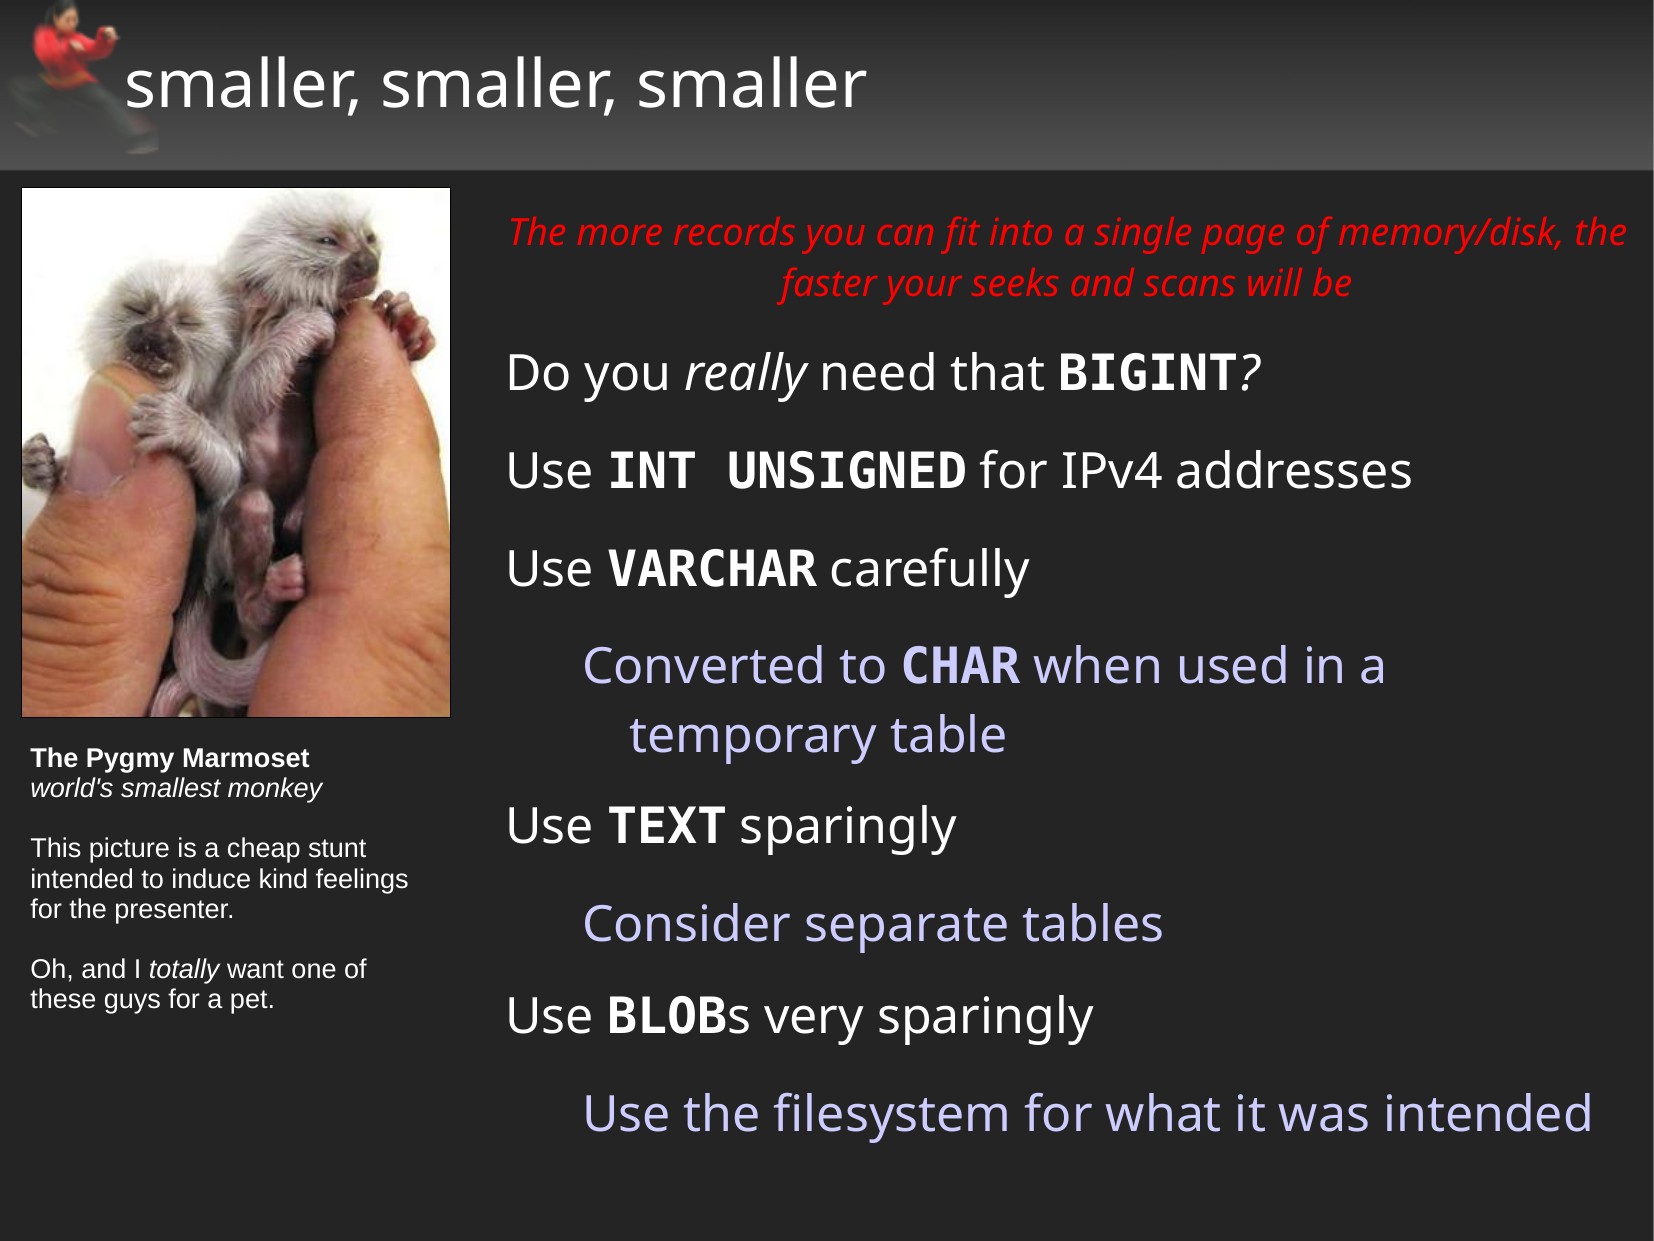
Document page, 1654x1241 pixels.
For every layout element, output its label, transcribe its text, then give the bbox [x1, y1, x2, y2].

list The more records you can fit into a single page of memory/disk, the faster your seeks and scans will be Do you really need that BIGINT? Use INT UNSIGNED for IPv4 addresses Use VARCHAR carefully Converted to CHAR when used in a temporary table Use TEXT sparingly Consider separate tables Use BLOBs very sparingly Use the filesystem for what it was intended [487, 205, 1631, 1067]
text_box The Pygmy Marmoset world's smallest monkey This picture is a cheap stunt intended to induce kind feelings for the presenter. Oh, and I totally want one of these guys for a pet. [15, 735, 451, 1023]
picture [0, 0, 1654, 1241]
title smaller, smaller, smaller [124, 31, 1625, 133]
